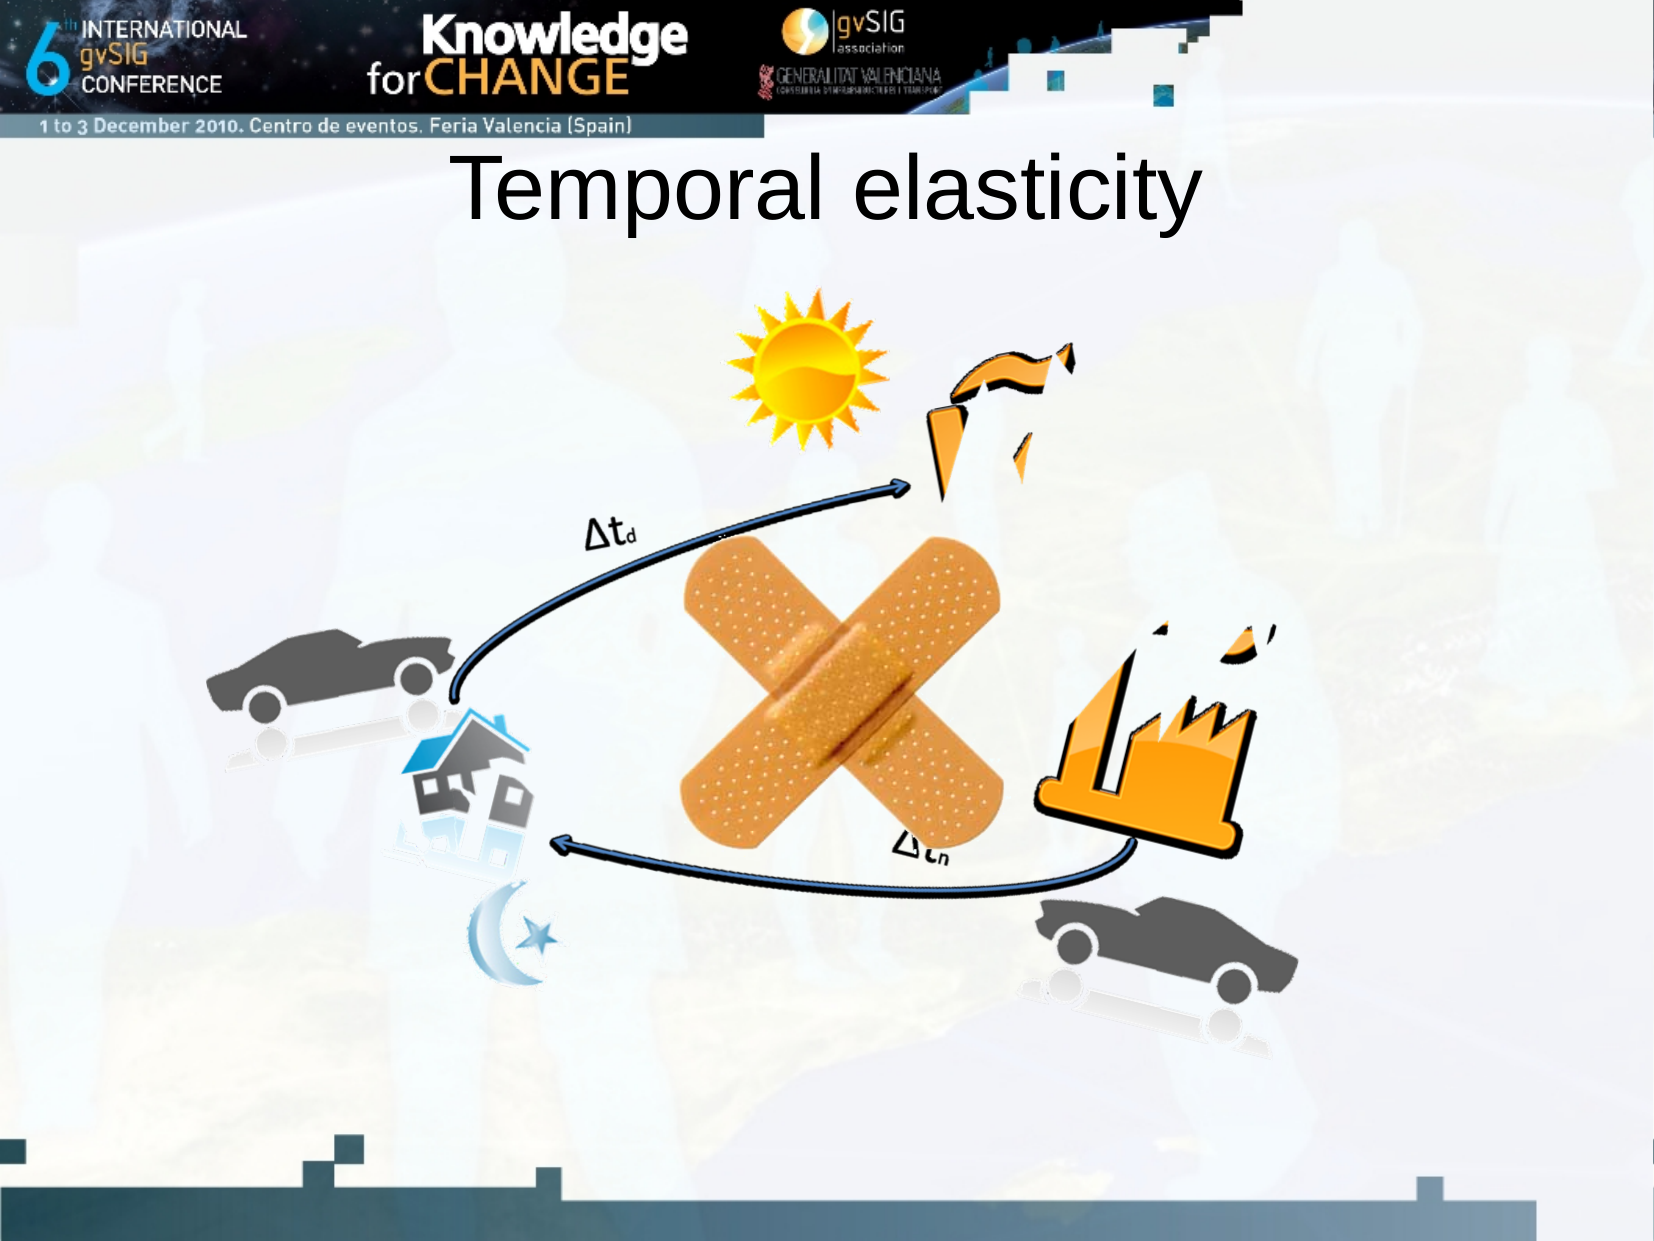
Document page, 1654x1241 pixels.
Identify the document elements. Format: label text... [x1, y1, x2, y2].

picture [0, 0, 1654, 1241]
title Temporal elasticity [82, 92, 1571, 285]
